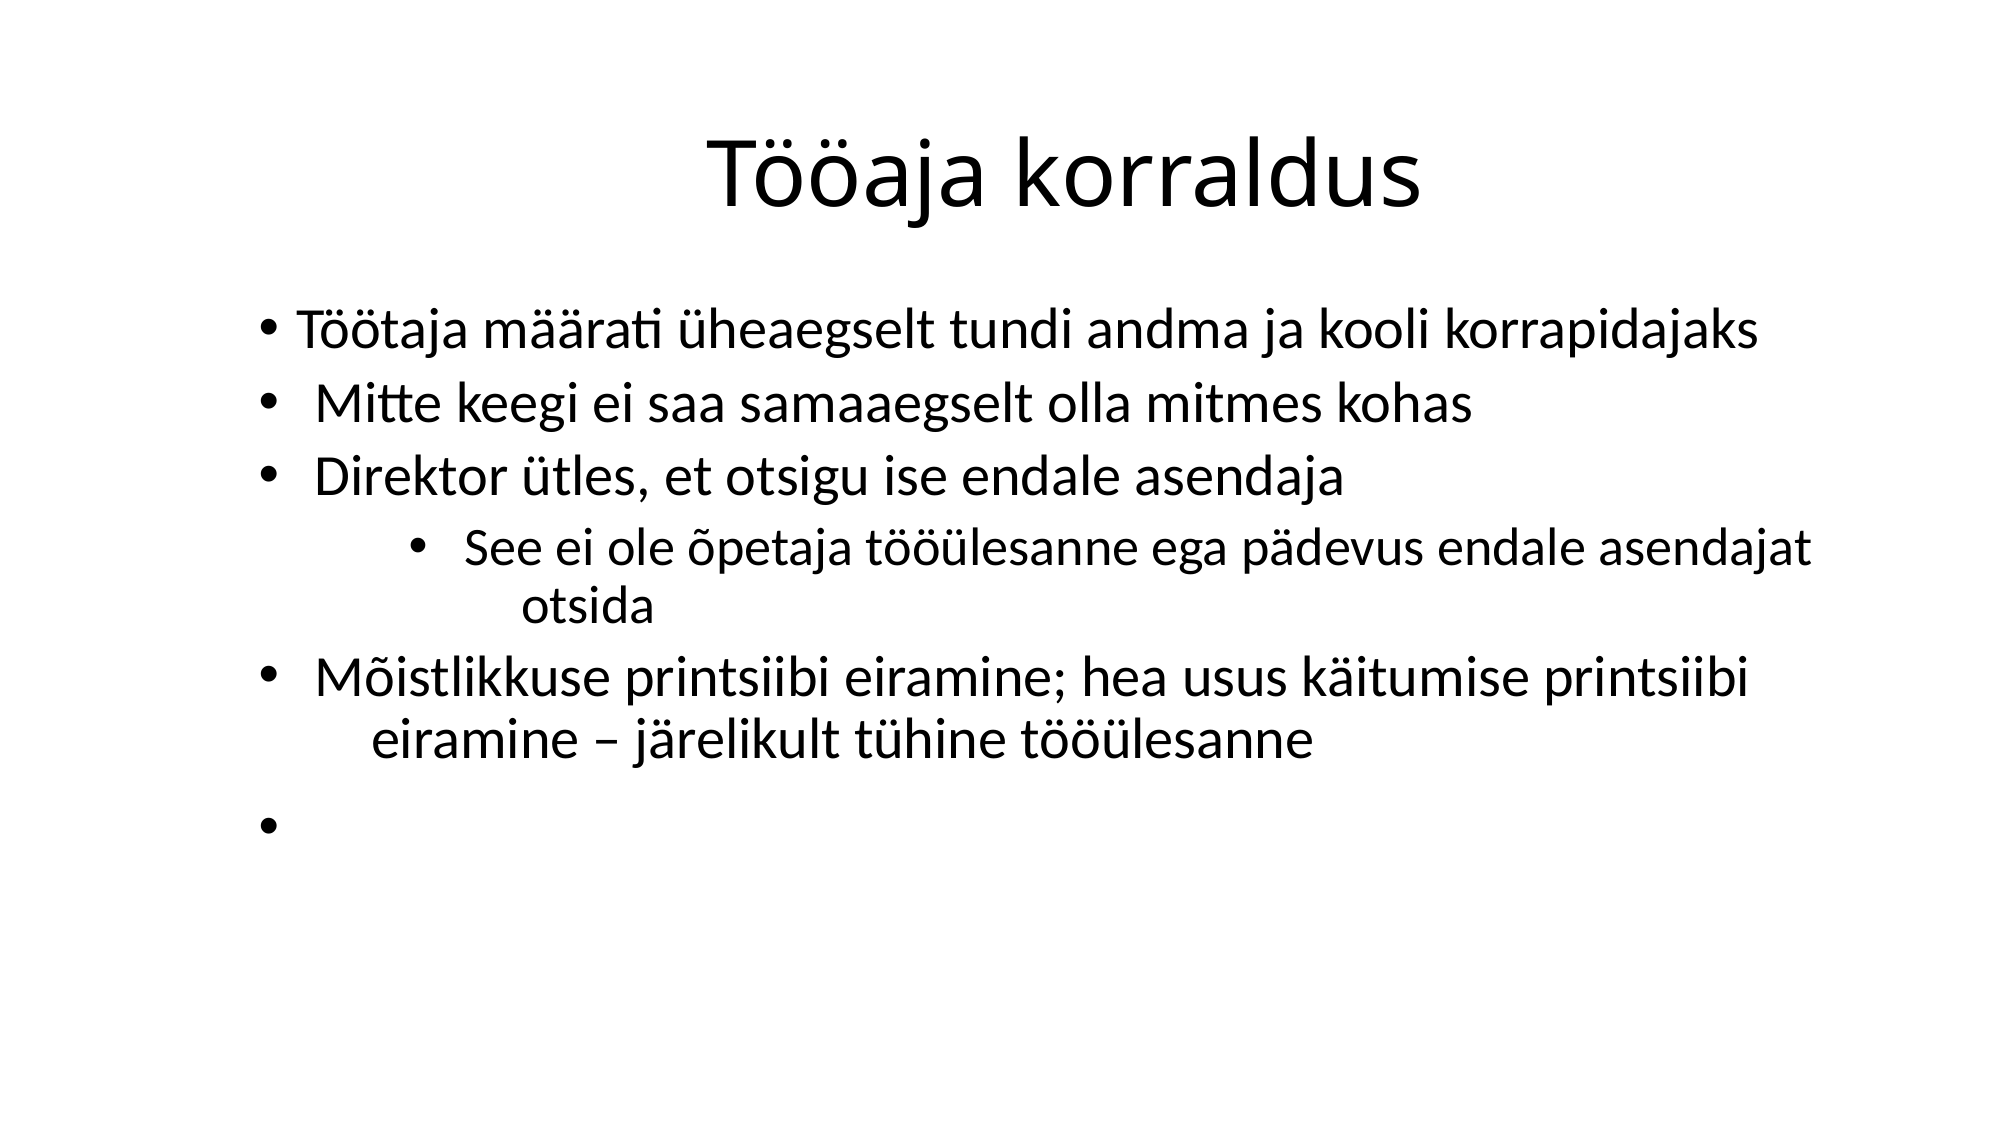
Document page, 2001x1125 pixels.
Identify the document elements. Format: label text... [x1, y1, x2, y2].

list Töötaja määrati üheaegselt tundi andma ja kooli korrapidajaks Mitte keegi ei saa samaaegselt olla mitmes kohas Direktor ütles, et otsigu ise endale asendaja See ei ole õpetaja tööülesanne ega pädevus endale asendajat otsida Mõistlikkuse printsiibi eiramine; hea usus käitumise printsiibi eiramine – järelikult tühine tööülesanne [243, 291, 1887, 951]
title Tööaja korraldus [243, 112, 1887, 242]
